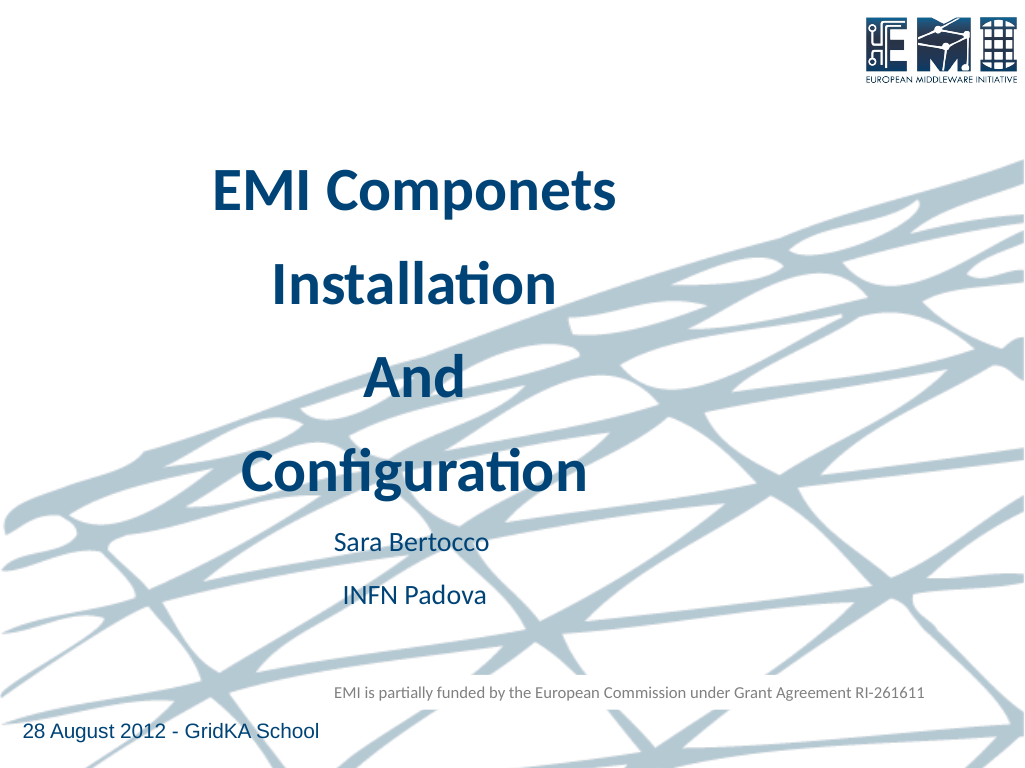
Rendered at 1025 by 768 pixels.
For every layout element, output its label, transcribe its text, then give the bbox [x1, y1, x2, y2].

list EMI Componets Installation And Configuration Sara Bertocco INFN Padova [150, 141, 1013, 622]
picture [866, 17, 1017, 83]
picture [0, 159, 1025, 768]
text_box 28 August 2012 - GridKA School [2, 712, 713, 751]
